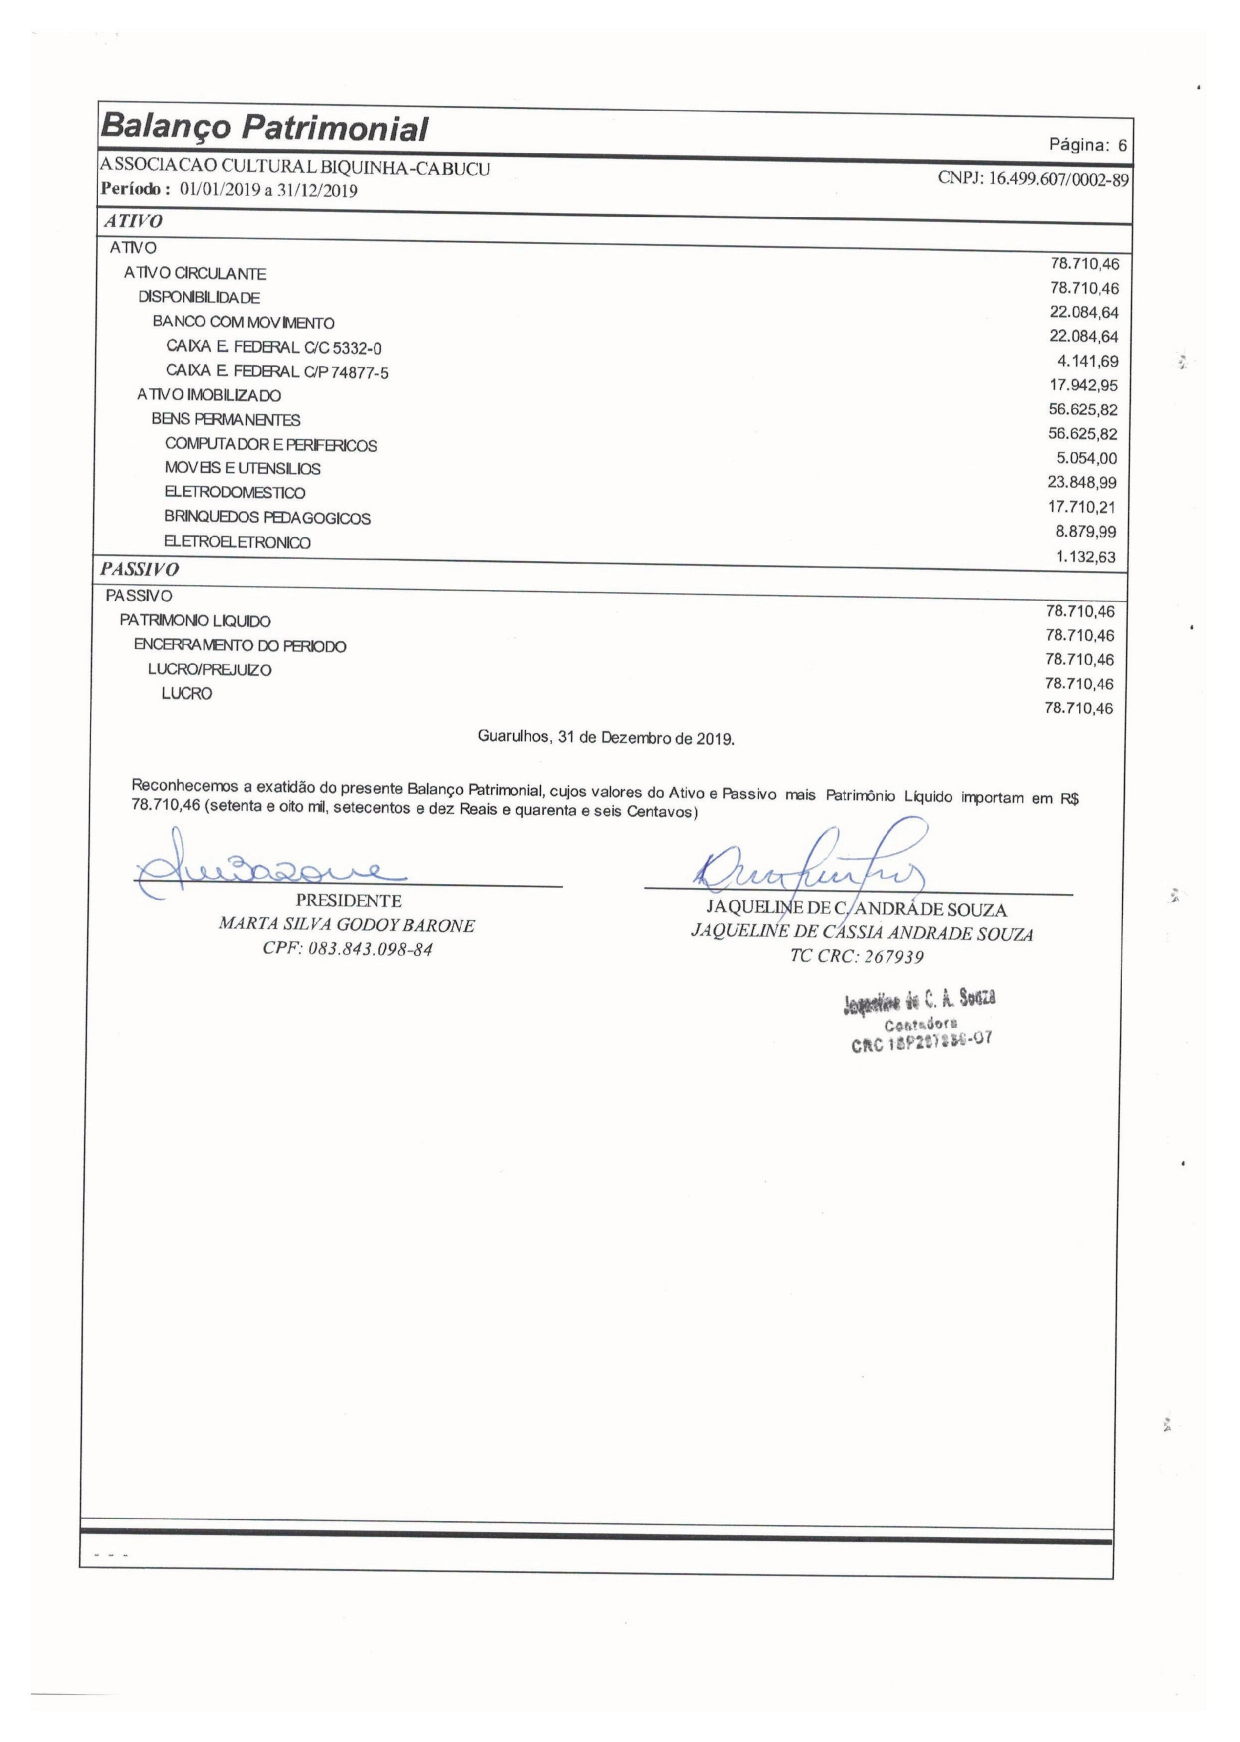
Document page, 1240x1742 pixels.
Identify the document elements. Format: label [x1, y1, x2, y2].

text_box [0, 2, 1238, 1741]
